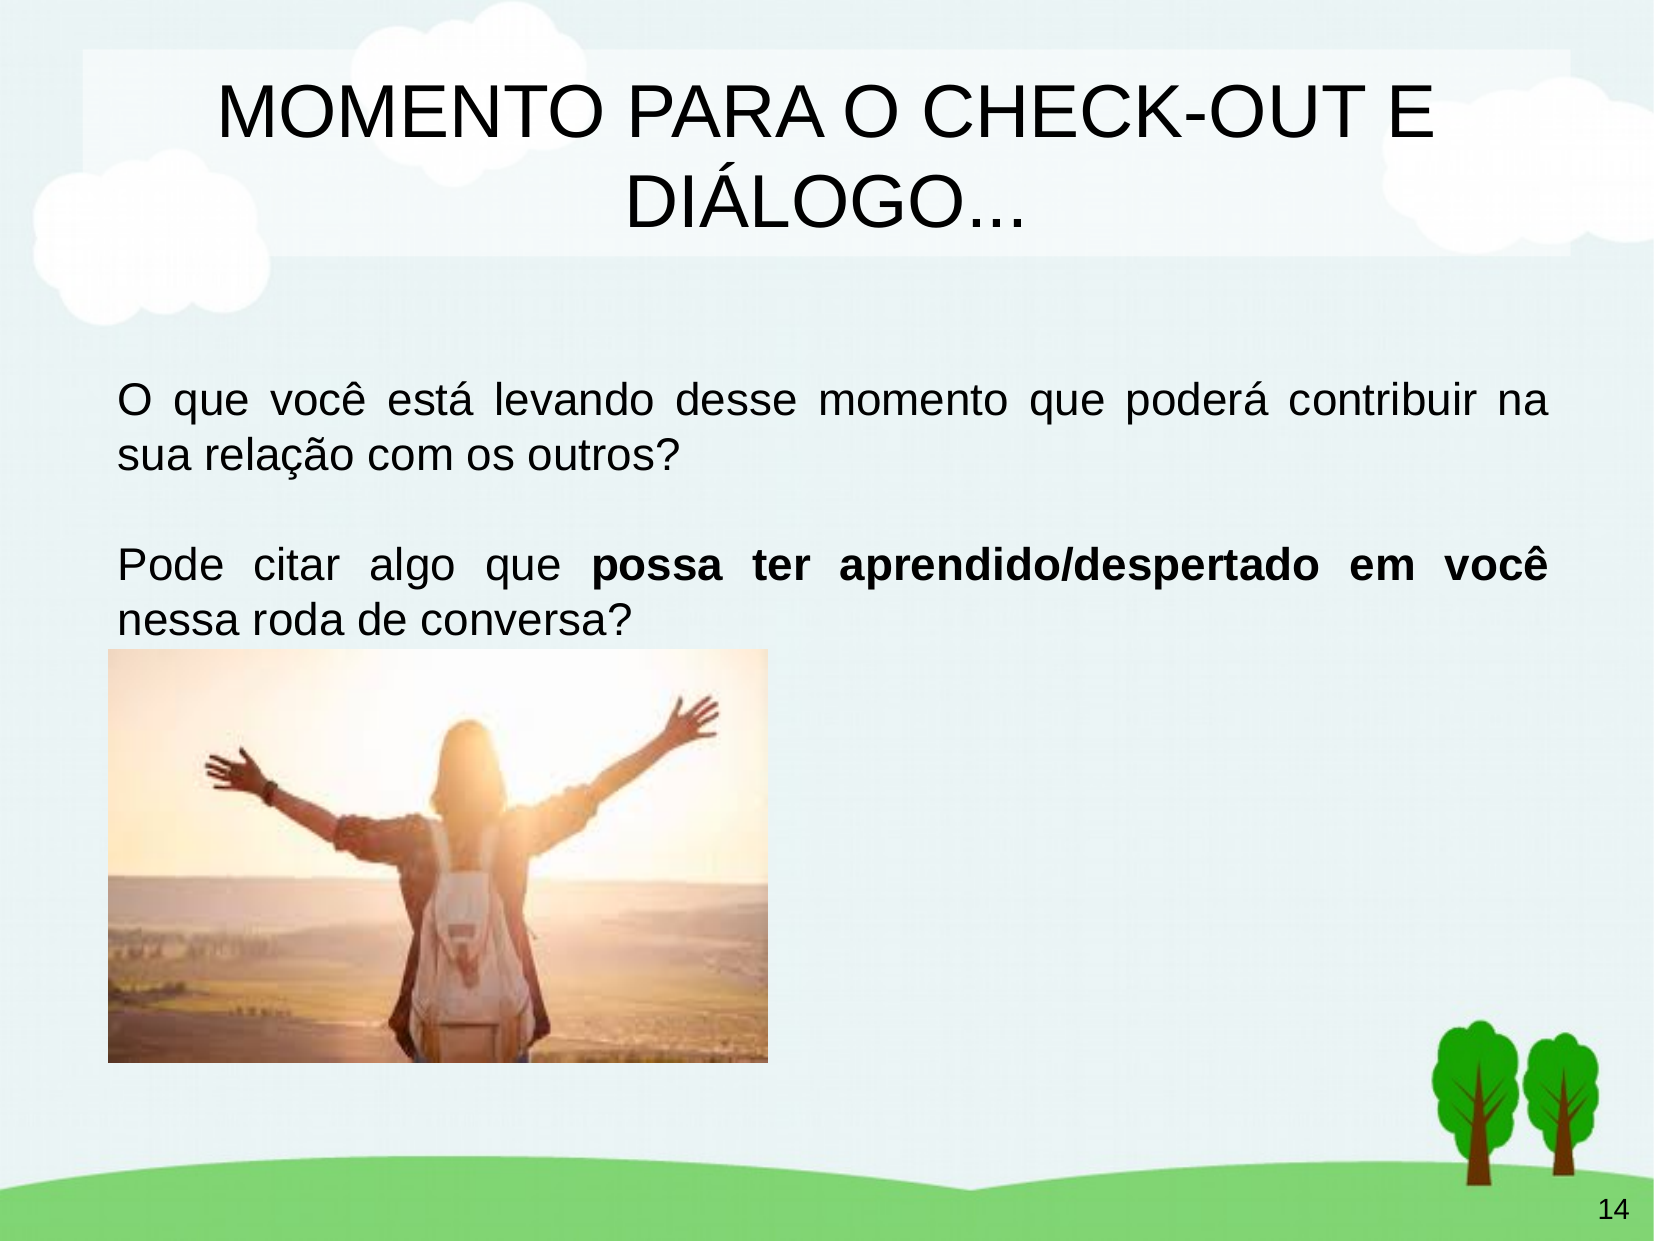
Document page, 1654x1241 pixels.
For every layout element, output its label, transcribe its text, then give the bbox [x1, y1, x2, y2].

text_box O que você está levando desse momento que poderá contribuir na sua relação com os outros? Pode citar algo que possa ter aprendido/despertado em você nessa roda de conversa? [102, 307, 1565, 938]
picture [0, 0, 1654, 1241]
title MOMENTO PARA O CHECK-OUT E DIÁLOGO... [82, 49, 1571, 257]
